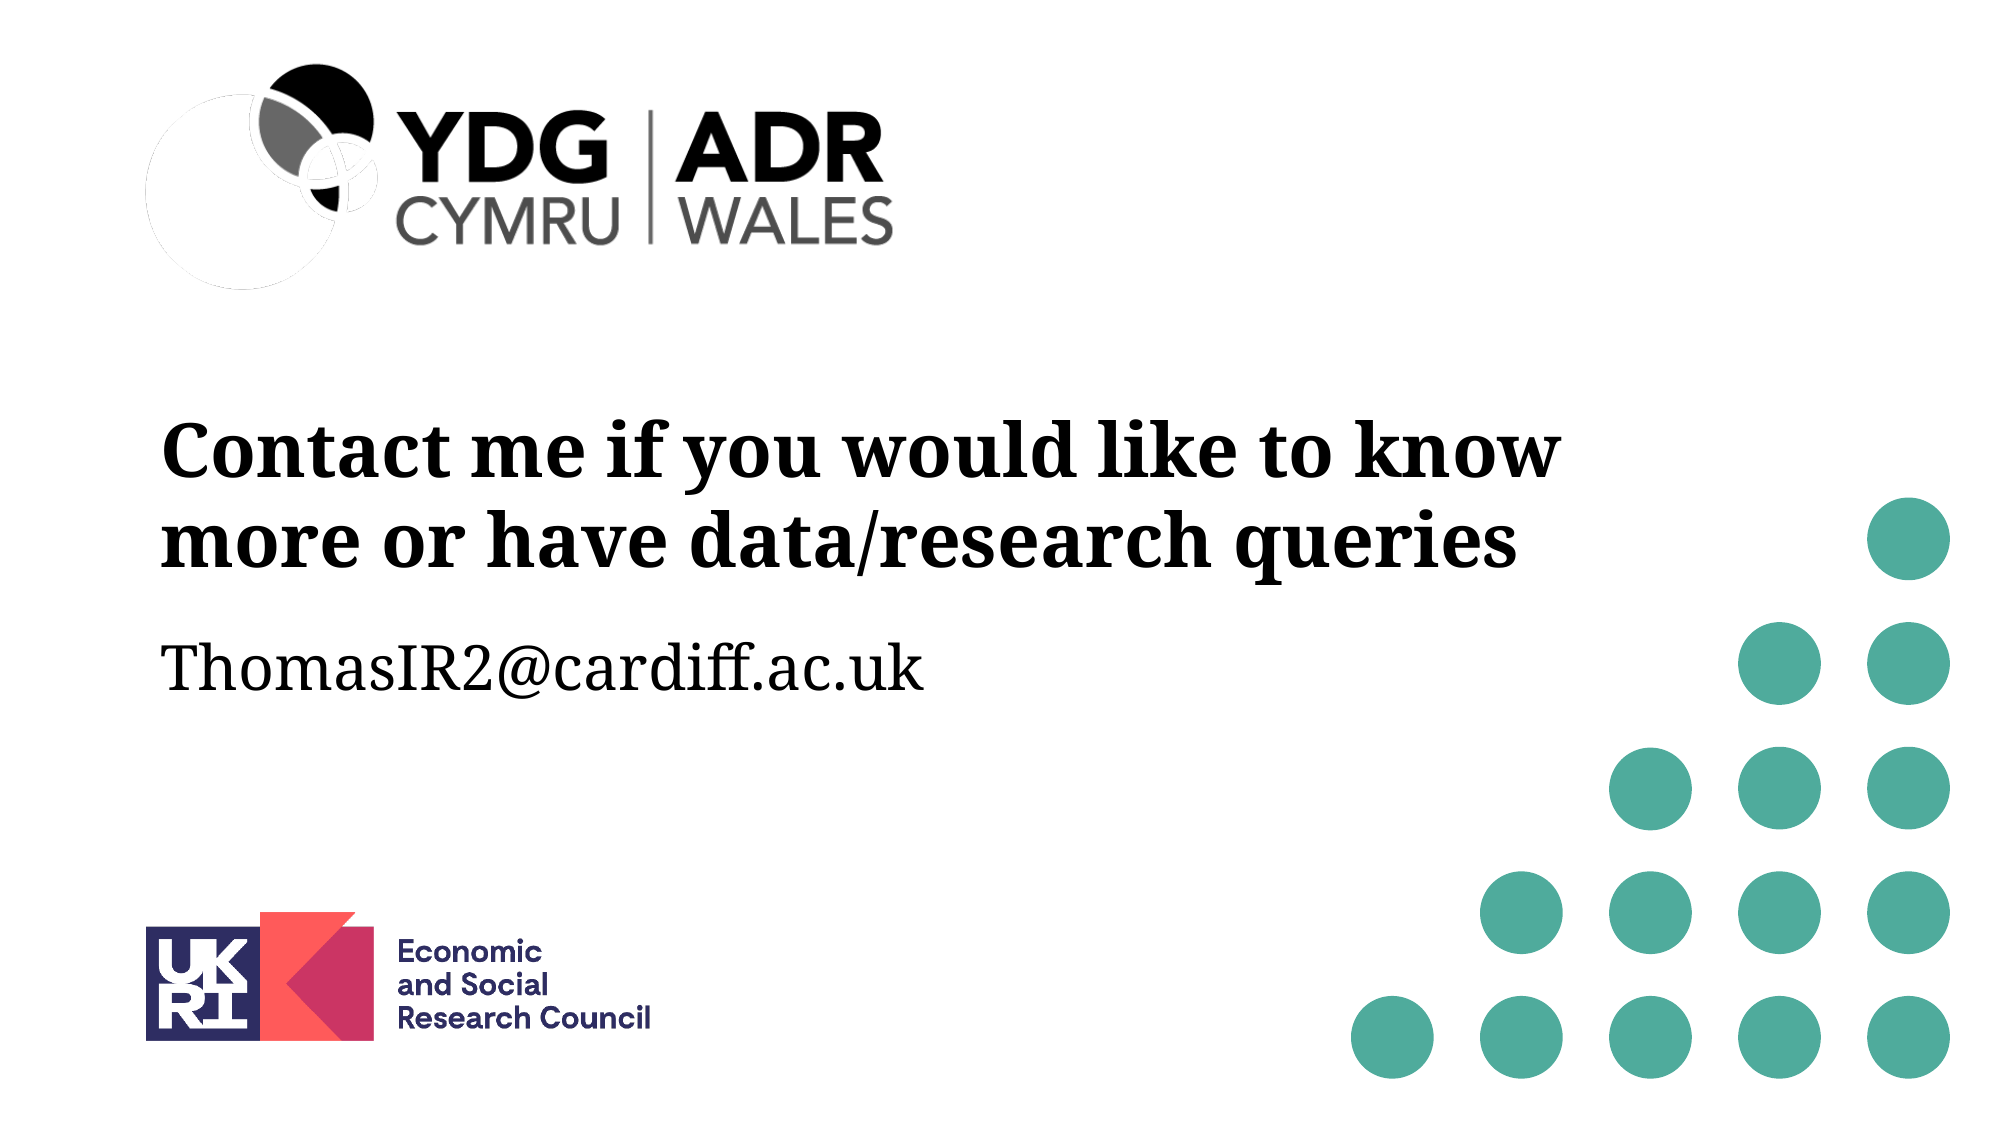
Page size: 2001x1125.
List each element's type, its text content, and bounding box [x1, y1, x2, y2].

text_box [1609, 747, 1692, 831]
text_box [1738, 746, 1821, 830]
text_box [1867, 871, 1950, 955]
text_box [1609, 995, 1692, 1079]
text_box [1867, 995, 1950, 1079]
text_box [1738, 871, 1821, 955]
text_box [1480, 995, 1563, 1079]
text_box [1738, 622, 1821, 705]
text_box Contact me if you would like to know more or have data/research queries ThomasIR2@cardiff.ac.uk [145, 395, 1692, 714]
text_box [1609, 871, 1692, 955]
text_box [1867, 622, 1950, 705]
text_box [1867, 497, 1950, 581]
text_box [1738, 995, 1821, 1079]
text_box [1480, 871, 1563, 955]
picture [145, 912, 650, 1041]
text_box [1867, 746, 1950, 830]
picture [128, 35, 924, 311]
text_box [1351, 995, 1434, 1079]
